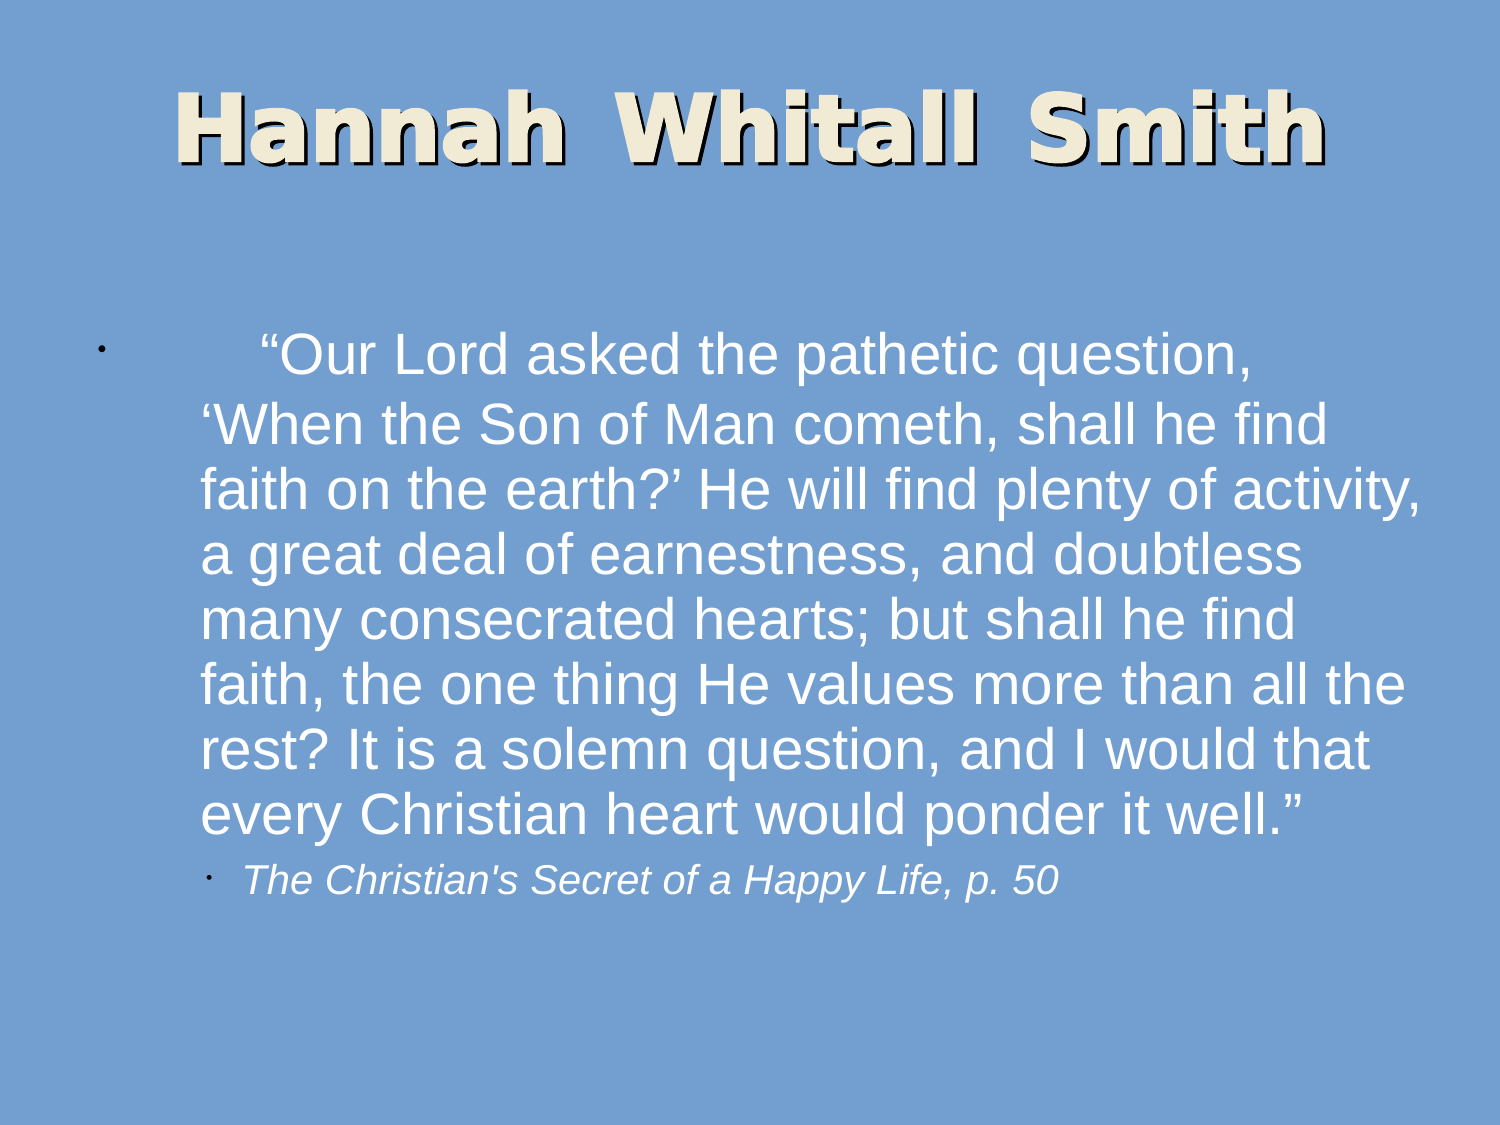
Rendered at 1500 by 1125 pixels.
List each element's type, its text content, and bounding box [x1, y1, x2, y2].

list “Our Lord asked the pathetic question, ‘When the Son of Man cometh, shall he find faith on the earth?’ He will find plenty of activity, a great deal of earnestness, and doubtless many consecrated hearts; but shall he find faith, the one thing He values more than all the rest? It is a solemn question, and I would that every Christian heart would ponder it well.” The Christian's Secret of a Happy Life, p. 50 [75, 312, 1426, 1085]
title Hannah Whitall Smith [75, 44, 1426, 233]
